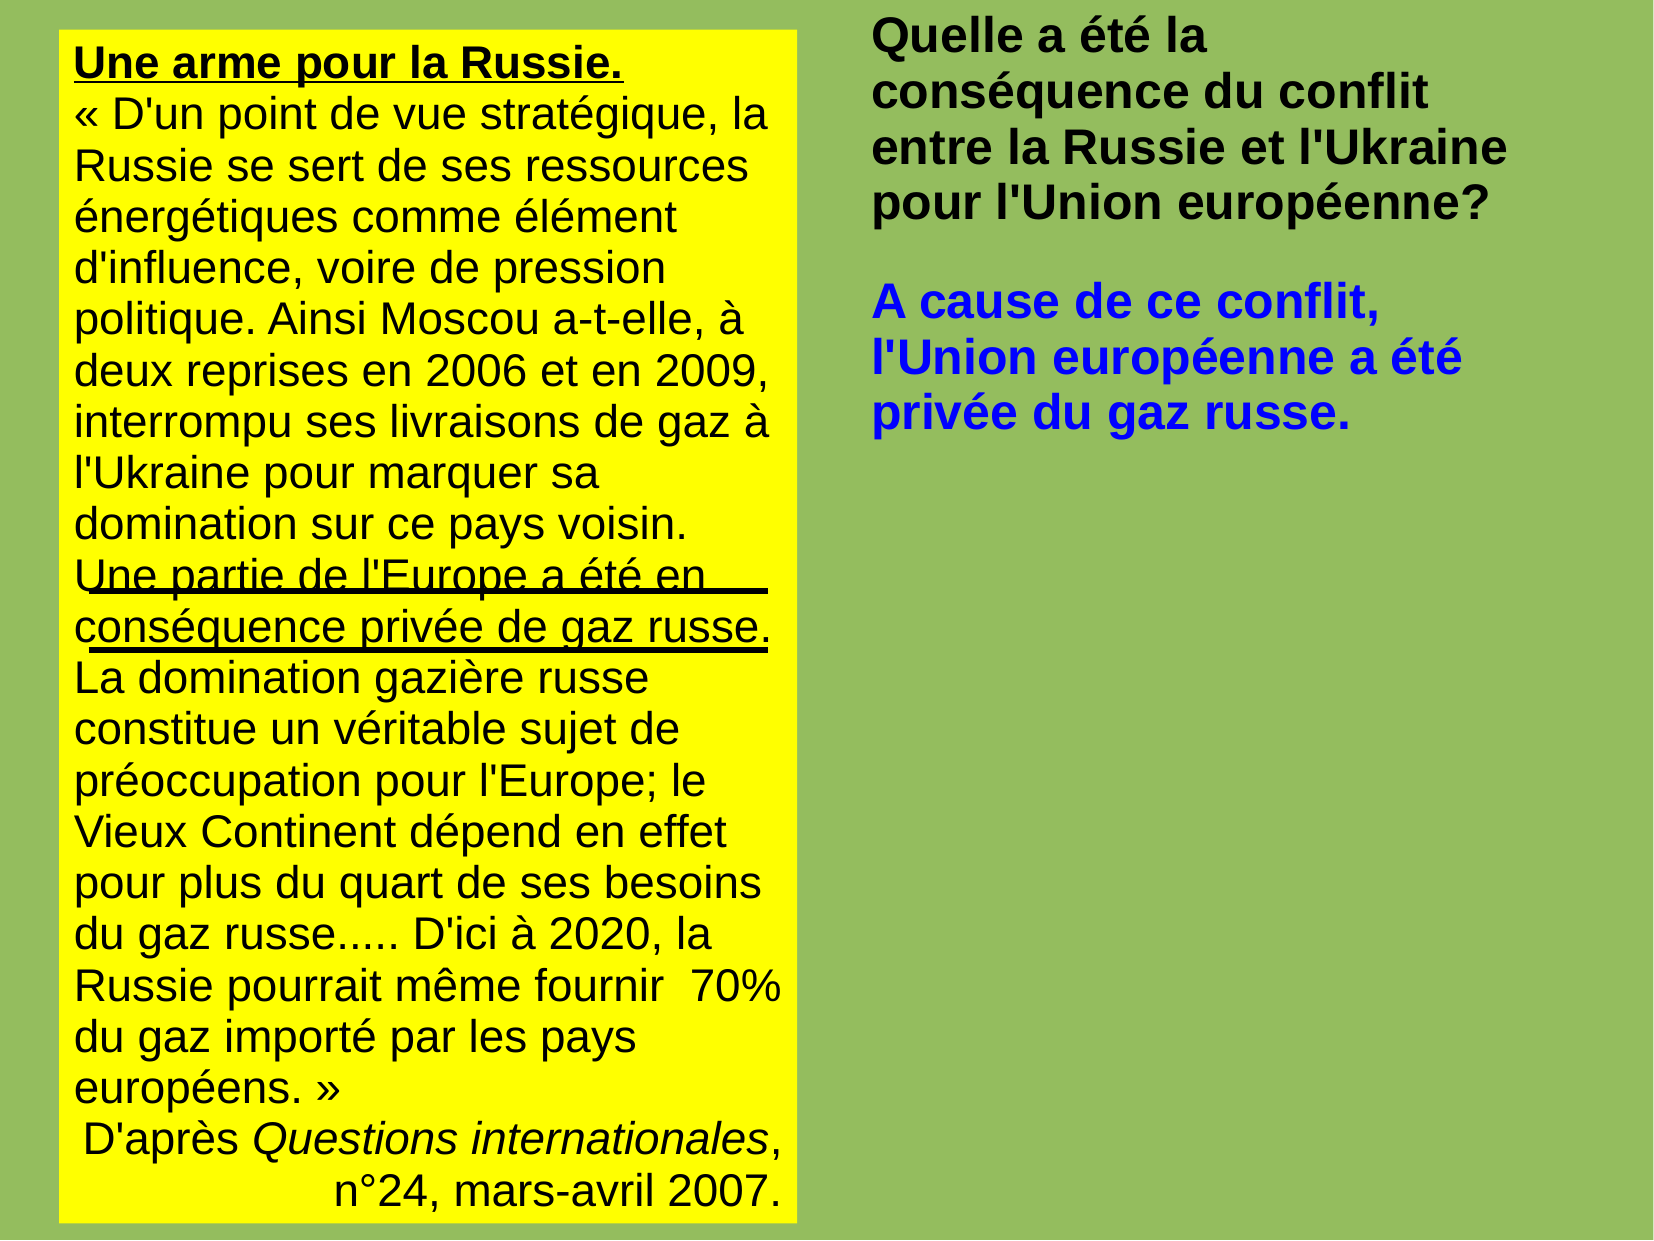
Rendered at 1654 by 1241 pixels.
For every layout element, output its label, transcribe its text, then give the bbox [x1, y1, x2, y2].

text_box Quelle a été la conséquence du conflit entre la Russie et l'Ukraine pour l'Union européenne? [856, 0, 1536, 243]
text_box A cause de ce conflit, l'Union européenne a été privée du gaz russe. [856, 265, 1565, 452]
text_box Une arme pour la Russie. « D'un point de vue stratégique, la Russie se sert de ses ressources énergétiques comme élément d'influence, voire de pression politique. Ainsi Moscou a-t-elle, à deux reprises en 2006 et en 2009, interrompu ses livraisons de gaz à l'Ukraine pour marquer sa domination sur ce pays voisin. Une partie de l'Europe a été en conséquence privée de gaz russe. La domination gazière russe constitue un véritable sujet de préoccupation pour l'Europe; le Vieux Continent dépend en effet pour plus du quart de ses besoins du gaz russe..... D'ici à 2020, la Russie pourrait même fournir 70% du gaz importé par les pays européens. » D'après Questions internationales, n°24, mars-avril 2007. [59, 29, 798, 1220]
